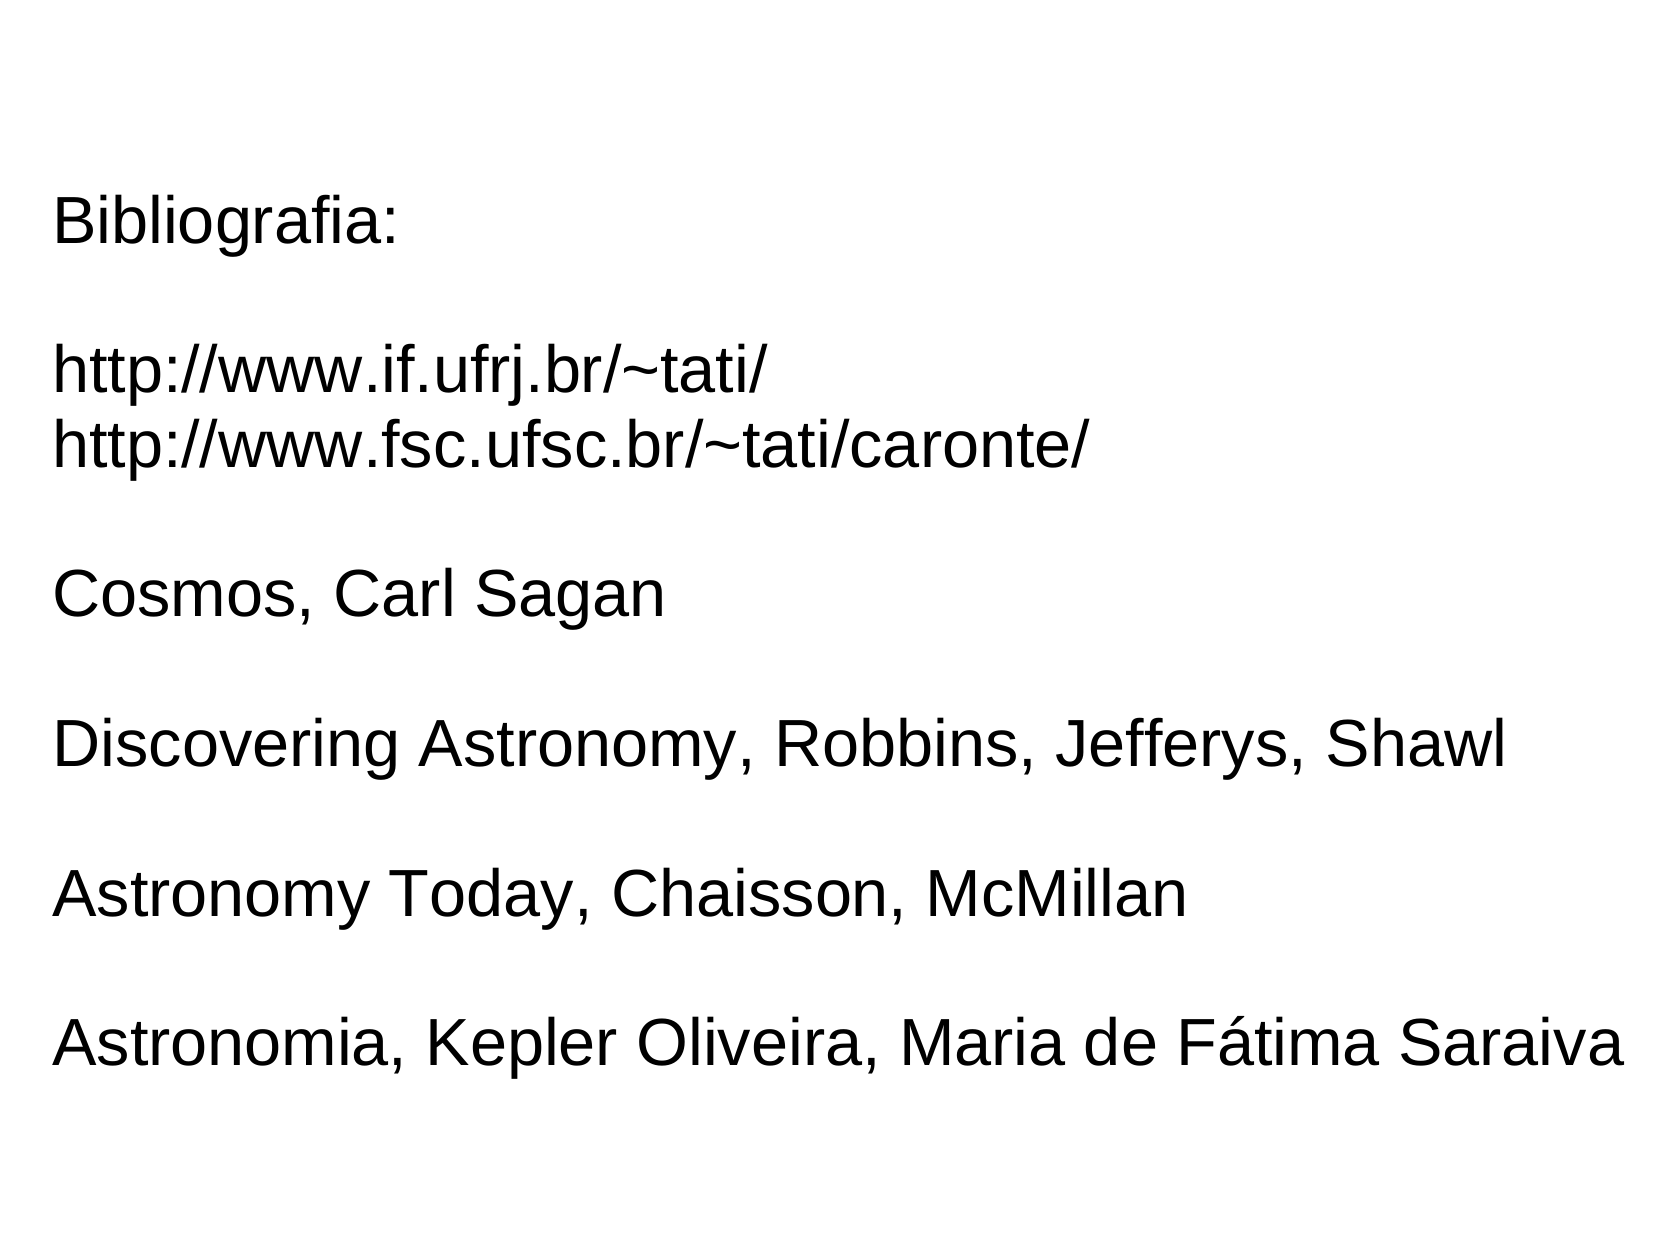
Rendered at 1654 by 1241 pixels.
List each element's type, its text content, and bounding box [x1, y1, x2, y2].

text_box Bibliografia: http://www.if.ufrj.br/~tati/ http://www.fsc.ufsc.br/~tati/caronte/ Cosmos, Carl Sagan Discovering Astronomy, Robbins, Jefferys, Shawl Astronomy Today, Chaisson, McMillan Astronomia, Kepler Oliveira, Maria de Fátima Saraiva [37, 175, 1642, 1085]
